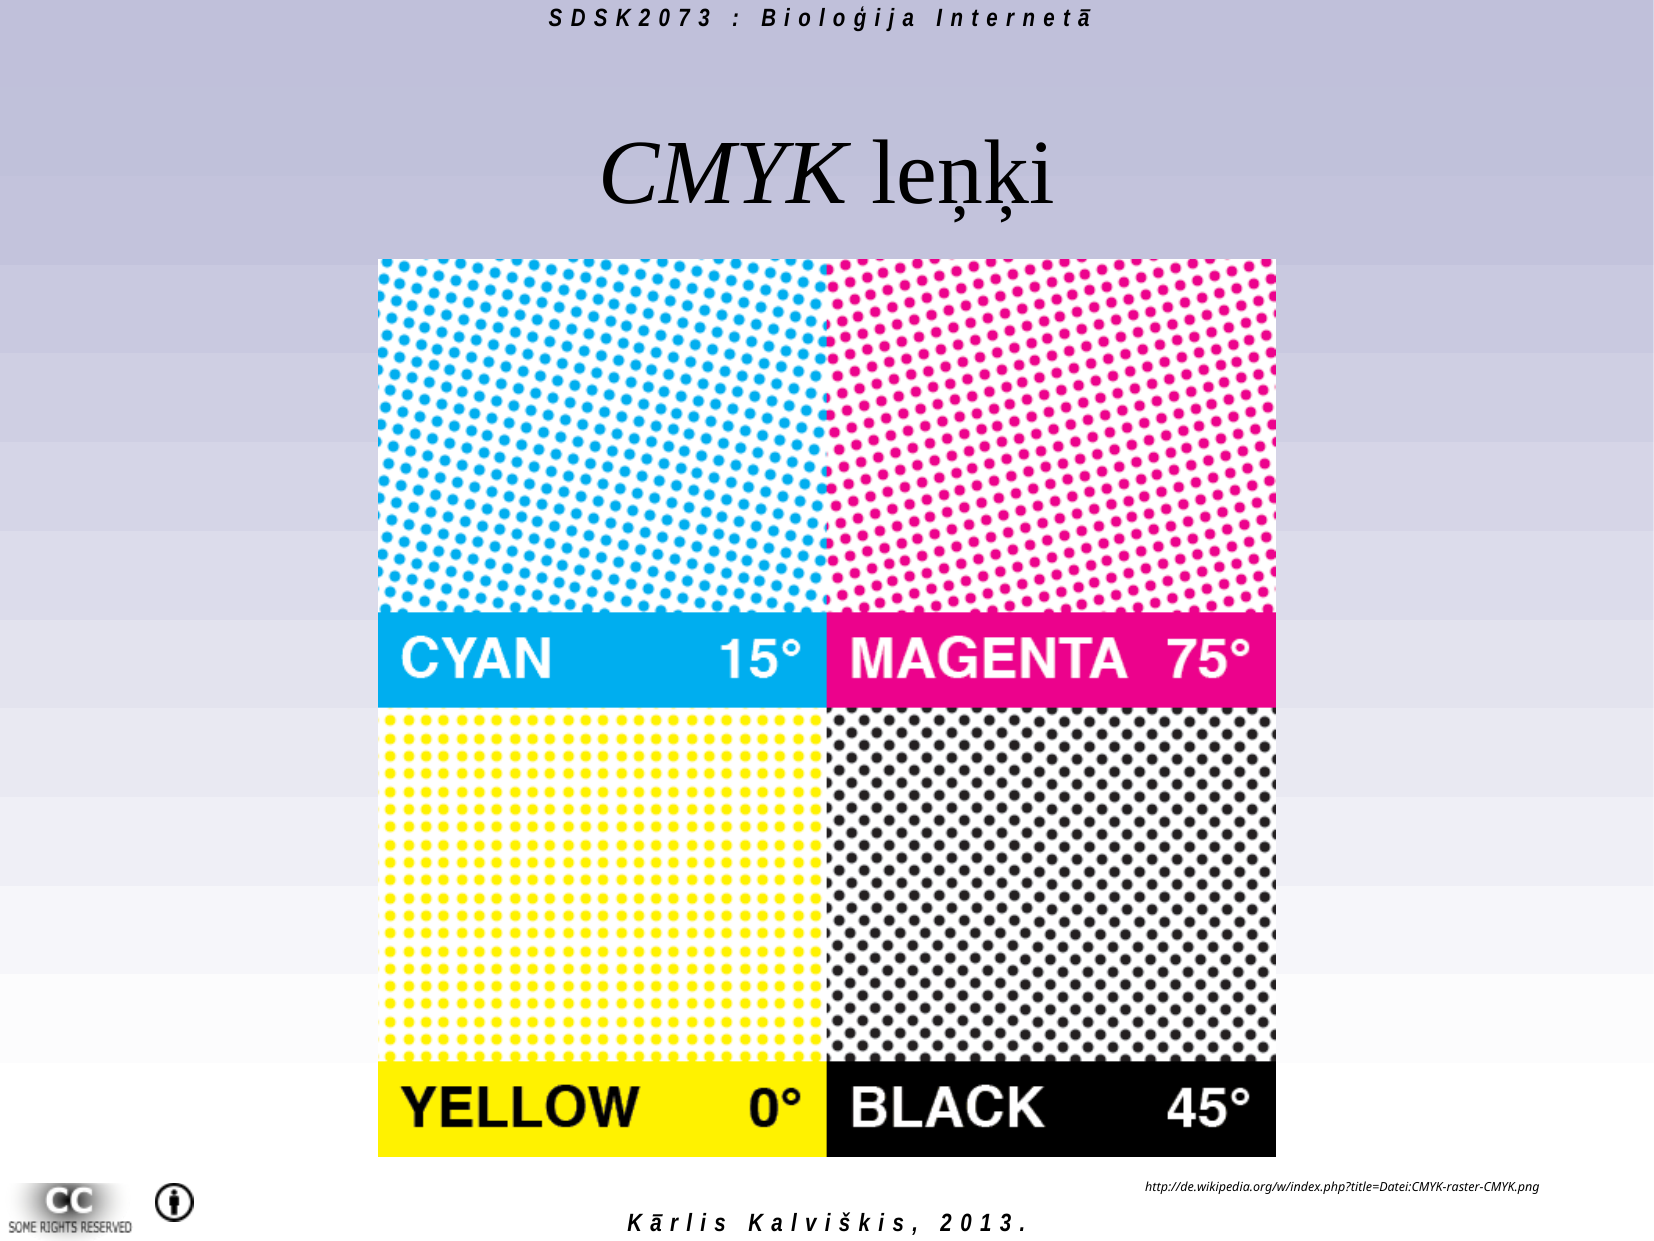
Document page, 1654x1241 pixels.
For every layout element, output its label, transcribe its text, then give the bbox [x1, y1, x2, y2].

picture [0, 0, 1654, 1241]
text_box http://de.wikipedia.org/w/index.php?title=Datei:CMYK-raster-CMYK.png [1145, 1179, 1550, 1194]
title CMYK leņķi [29, 49, 1625, 296]
